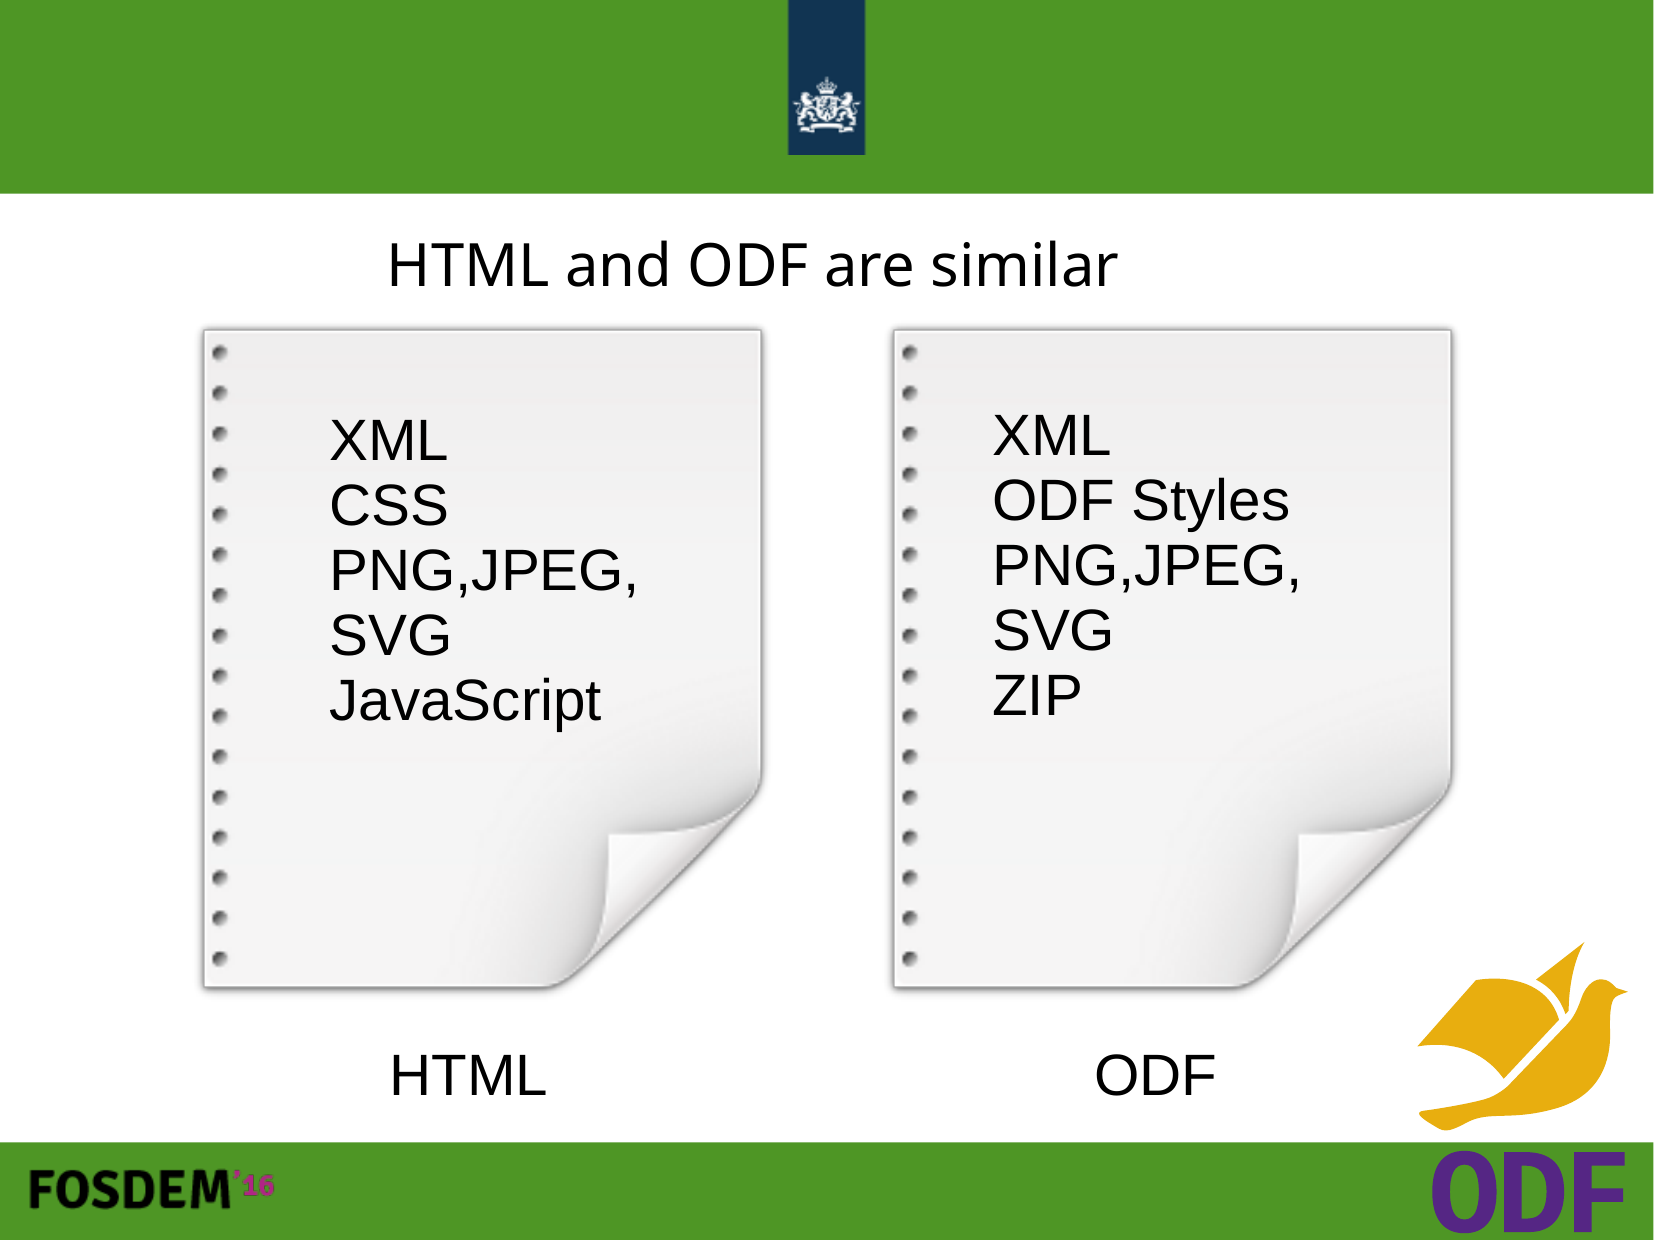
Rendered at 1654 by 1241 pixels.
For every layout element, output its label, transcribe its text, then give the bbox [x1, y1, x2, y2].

title HTML and ODF are similar [386, 211, 1166, 284]
picture [22, 1142, 343, 1232]
text_box XML ODF Styles PNG,JPEG, SVG ZIP [977, 395, 1413, 736]
text_box XML CSS PNG,JPEG, SVG JavaScript [315, 400, 751, 741]
text_box HTML [375, 1035, 571, 1115]
picture [0, 0, 1654, 155]
text_box ODF [1080, 1035, 1276, 1115]
picture [105, 284, 1546, 1036]
